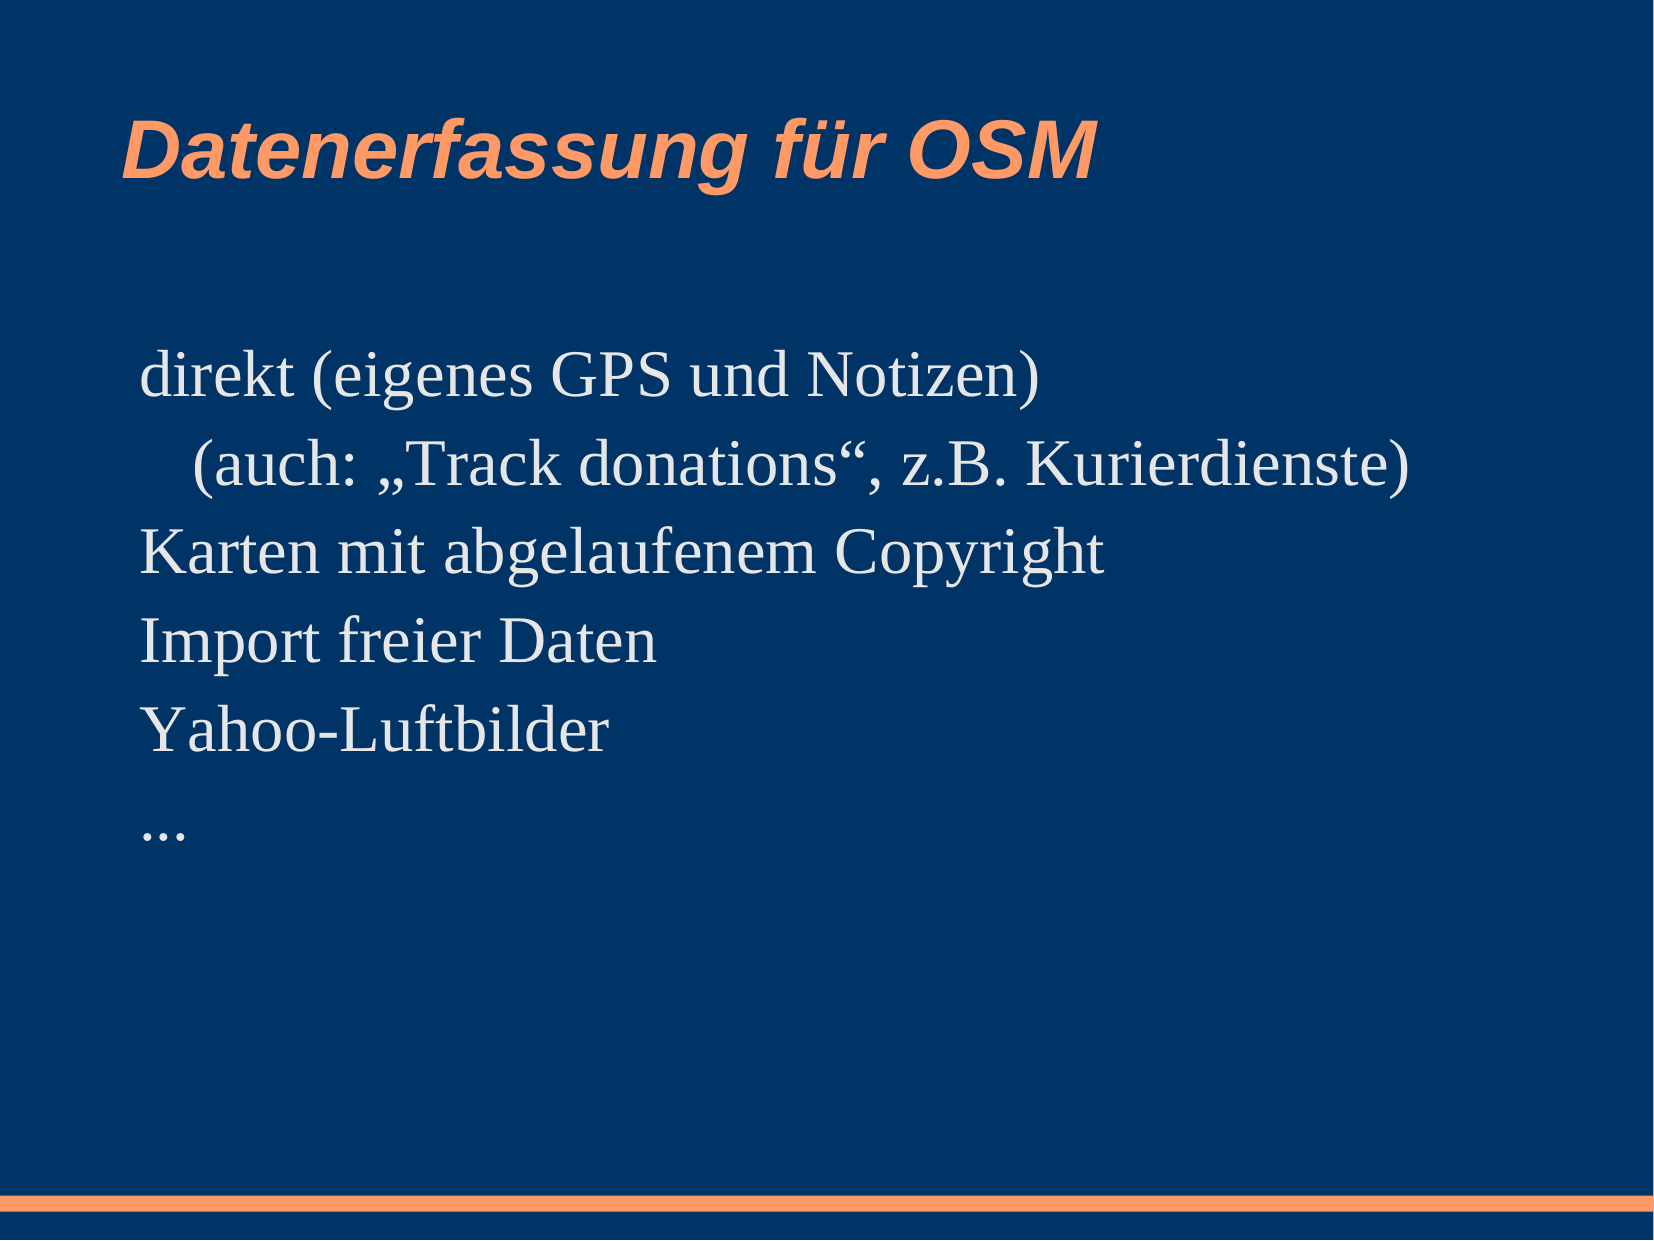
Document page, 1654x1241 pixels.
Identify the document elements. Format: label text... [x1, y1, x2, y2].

list direkt (eigenes GPS und Notizen) (auch: „Track donations“, z.B. Kurierdienste) Karten mit abgelaufenem Copyright Import freier Daten Yahoo-Luftbilder ... [121, 322, 1561, 1118]
title Datenerfassung für OSM [121, 53, 1534, 247]
